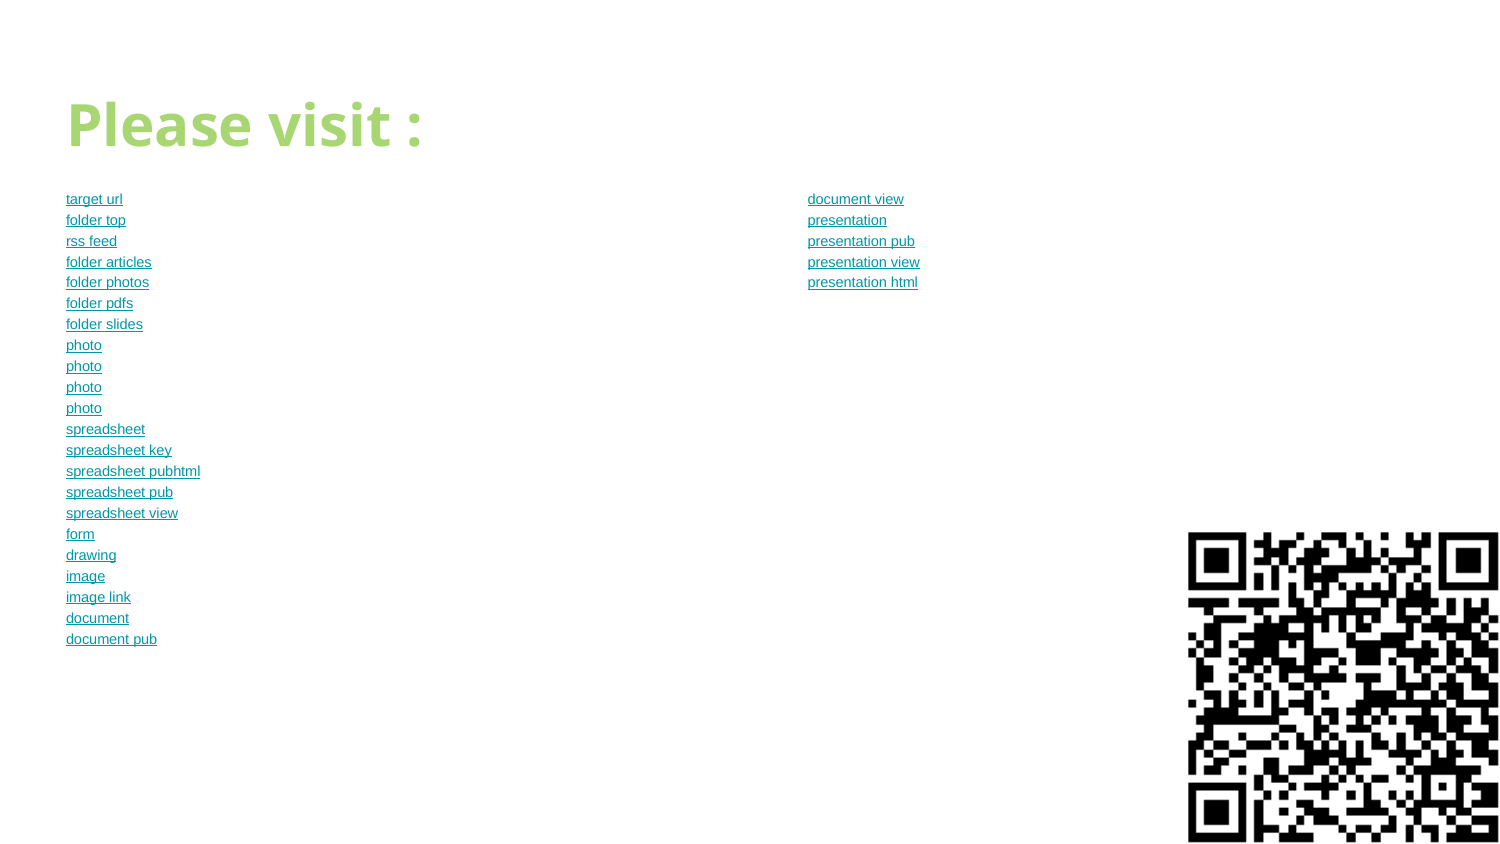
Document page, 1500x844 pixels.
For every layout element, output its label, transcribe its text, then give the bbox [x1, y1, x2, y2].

picture [1187, 531, 1500, 844]
list document view presentation presentation pub presentation view presentation html [792, 189, 1449, 750]
list target url folder top rss feed folder articles folder photos folder pdfs folder slides photo photo photo photo spreadsheet spreadsheet key spreadsheet pubhtml spreadsheet pub spreadsheet view form drawing image image link document document pub [51, 189, 708, 750]
title Please visit : [51, 72, 1449, 167]
